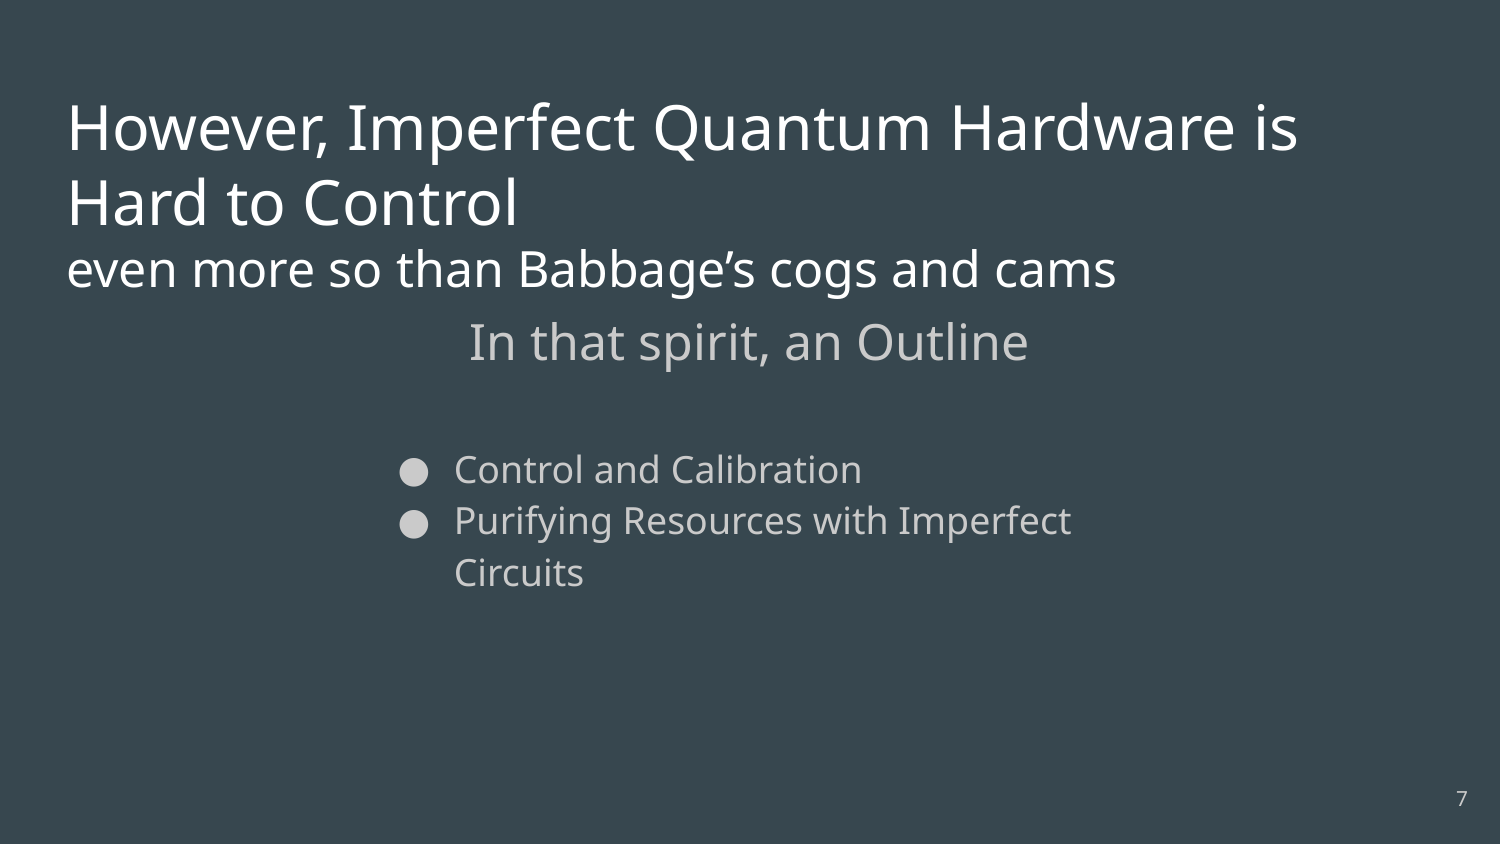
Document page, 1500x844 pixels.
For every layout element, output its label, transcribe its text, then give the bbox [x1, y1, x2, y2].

title However, Imperfect Quantum Hardware is Hard to Control even more so than Babbage’s cogs and cams [51, 72, 1449, 167]
slide_number <number> [1392, 767, 1483, 833]
list In that spirit, an Outline [51, 286, 1449, 750]
list Control and Calibration Purifying Resources with Imperfect Circuits [363, 424, 1217, 685]
